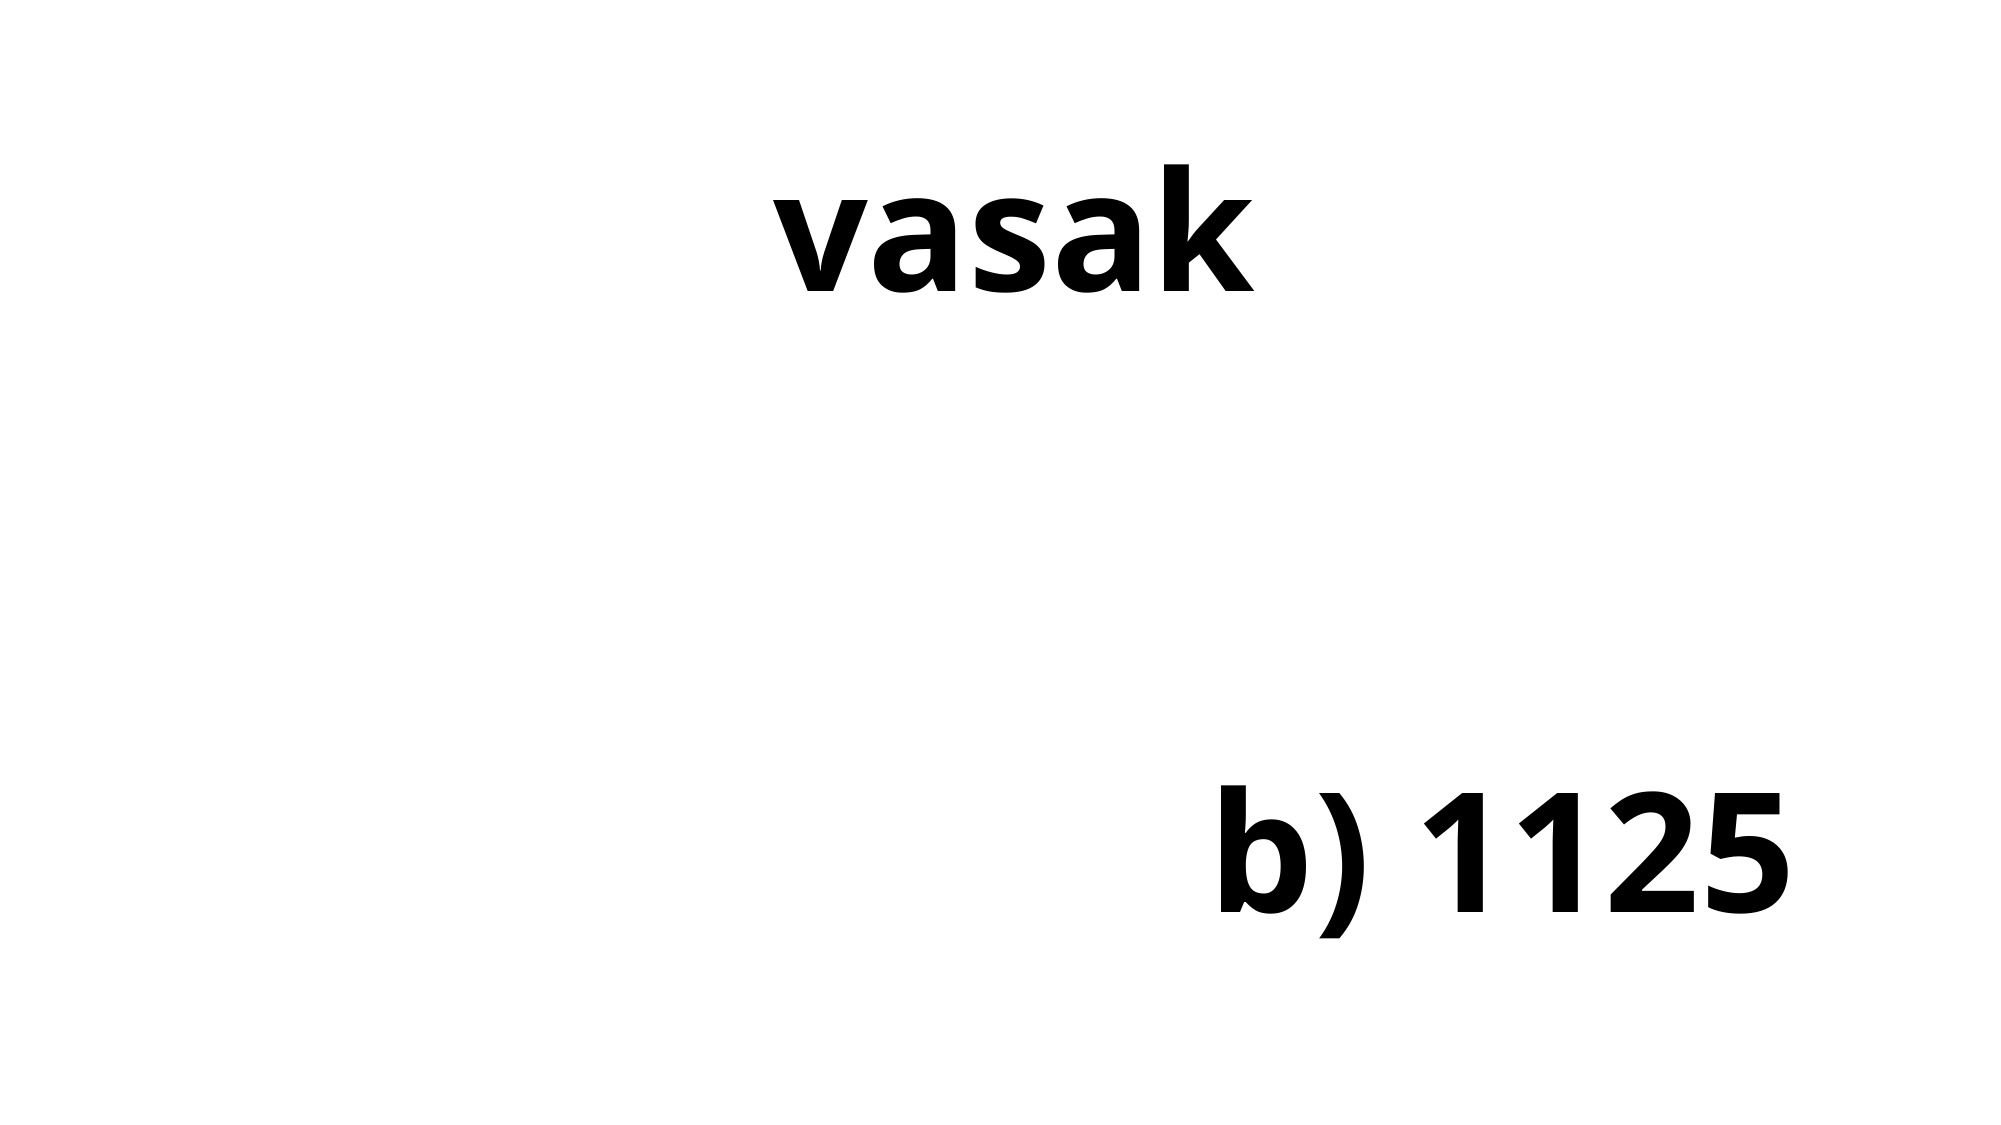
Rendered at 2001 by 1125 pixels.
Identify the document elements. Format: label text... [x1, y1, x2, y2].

title vasak [46, 59, 1983, 416]
text_box b) 1125 [1189, 670, 1963, 1027]
